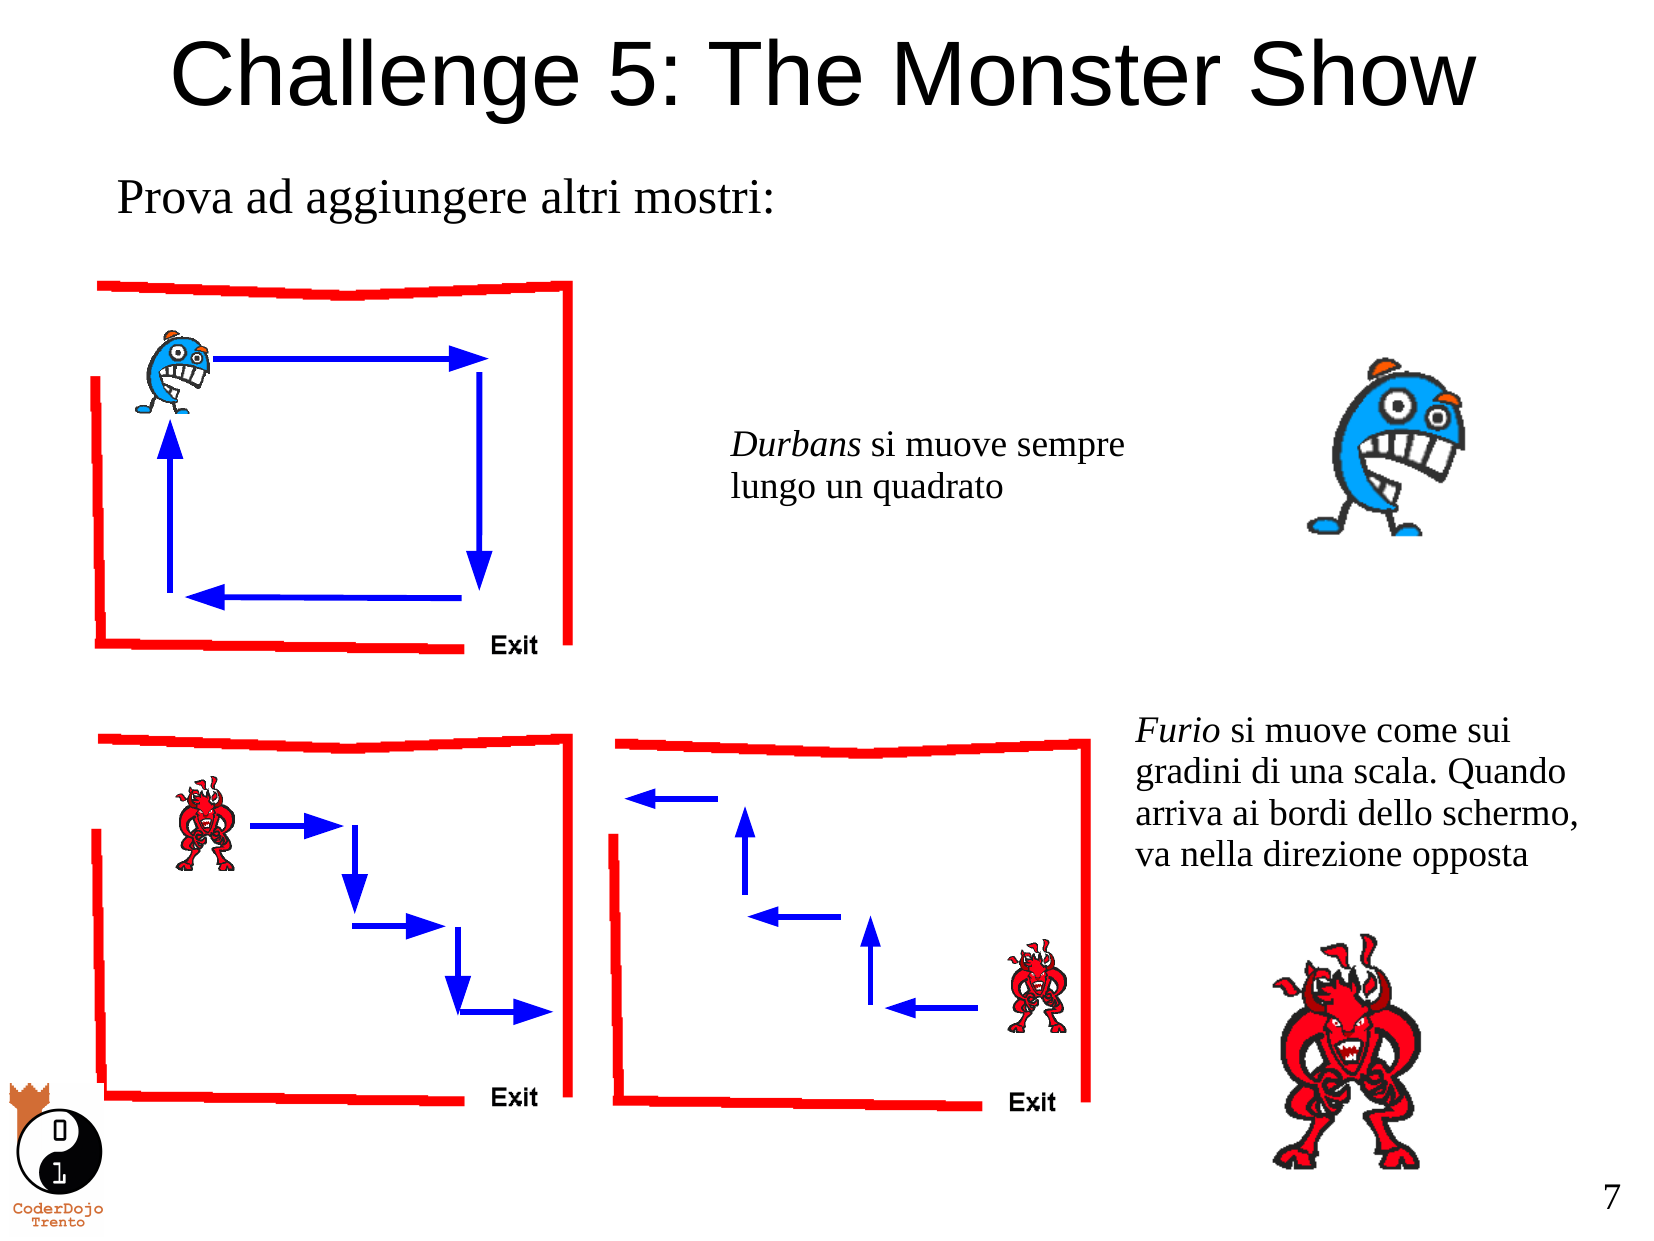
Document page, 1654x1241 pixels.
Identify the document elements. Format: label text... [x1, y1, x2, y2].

picture [1294, 340, 1483, 560]
text_box Durbans si muove sempre lungo un quadrato [715, 415, 1195, 533]
text_box 7 [1587, 1168, 1638, 1227]
picture [9, 725, 575, 1237]
text_box Prova ad aggiungere altri mostri: [101, 161, 1483, 244]
title Challenge 5: The Monster Show [79, 5, 1568, 142]
picture [1257, 905, 1437, 1189]
picture [604, 730, 1093, 1119]
picture [86, 272, 575, 662]
text_box Furio si muove come sui gradini di una scala. Quando arriva ai bordi dello schermo, va nella direzione opposta [1120, 701, 1606, 887]
